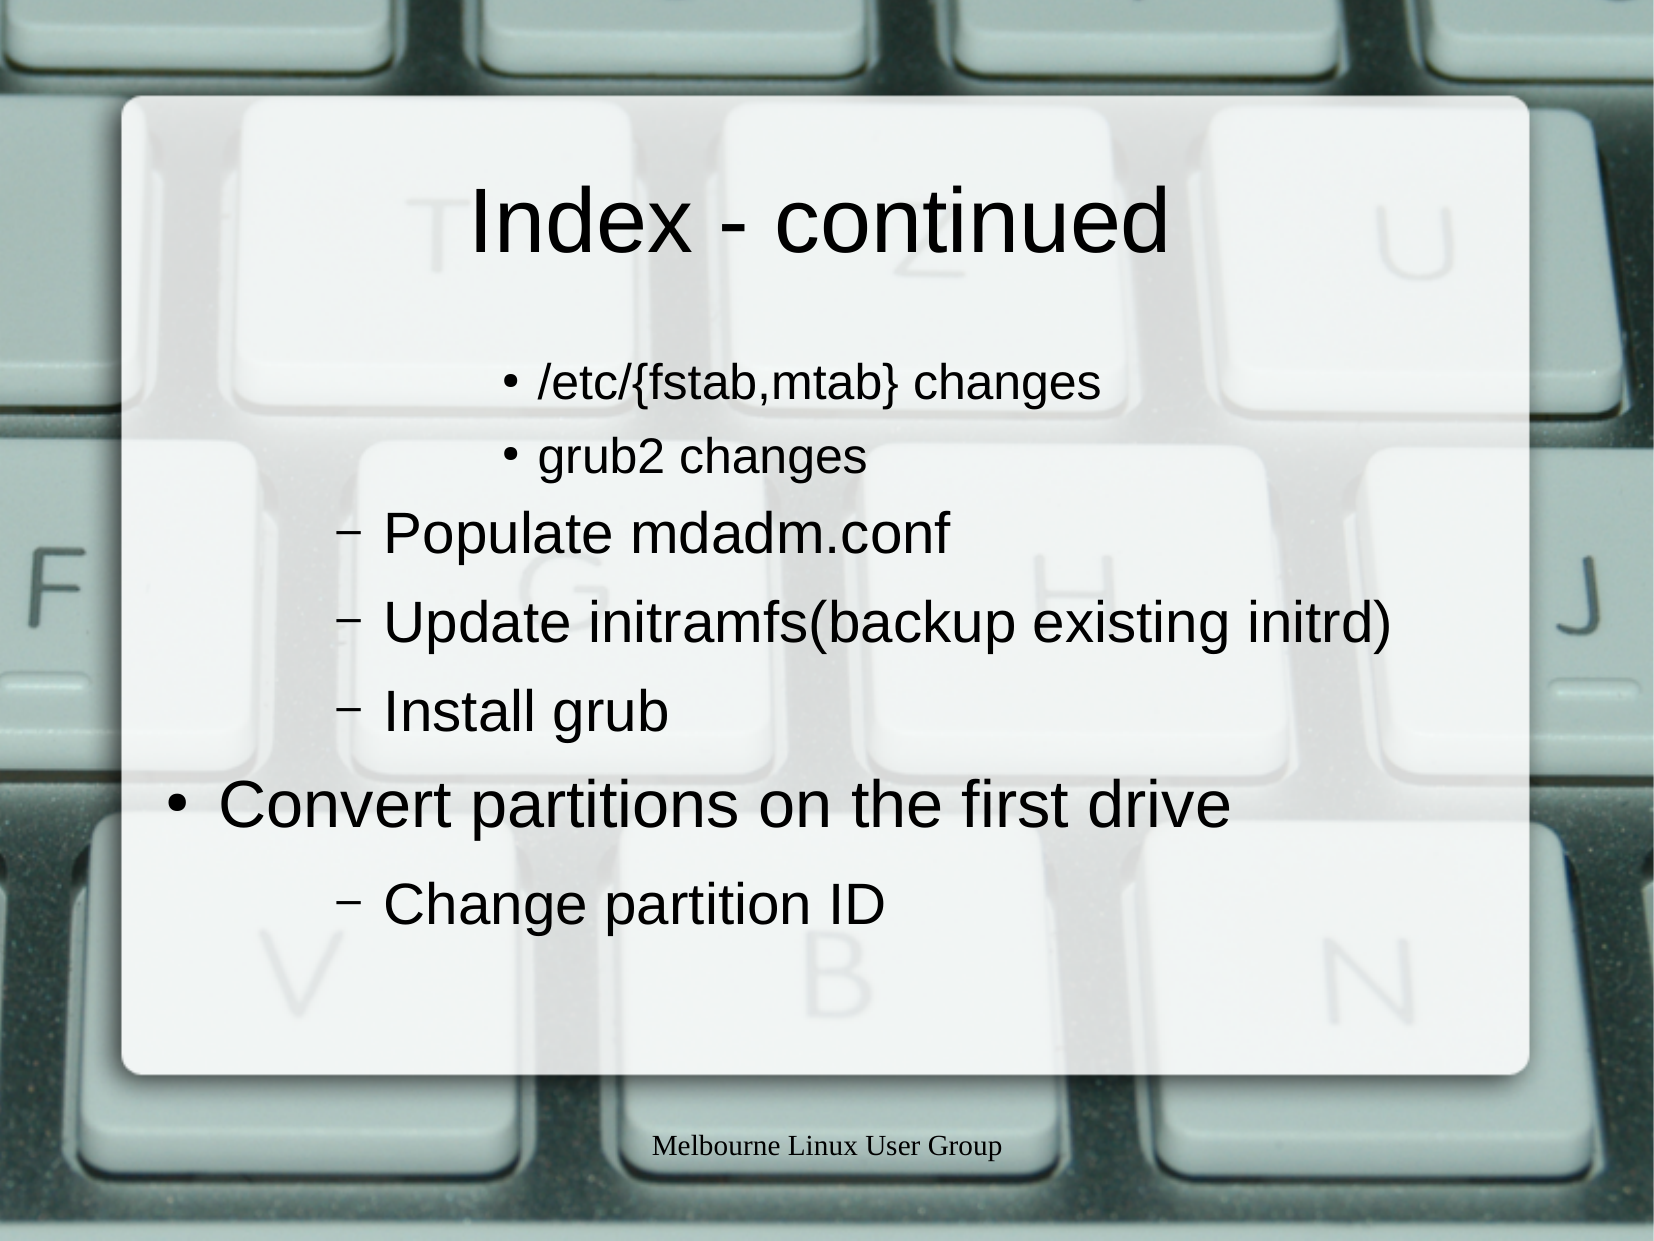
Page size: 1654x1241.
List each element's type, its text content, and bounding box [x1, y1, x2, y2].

picture [0, 0, 1654, 1241]
list /etc/{fstab,mtab} changes grub2 changes Populate mdadm.conf Update initramfs(backup existing initrd) Install grub Convert partitions on the first drive Change partition ID [147, 354, 1506, 1159]
title Index - continued [135, 125, 1506, 318]
